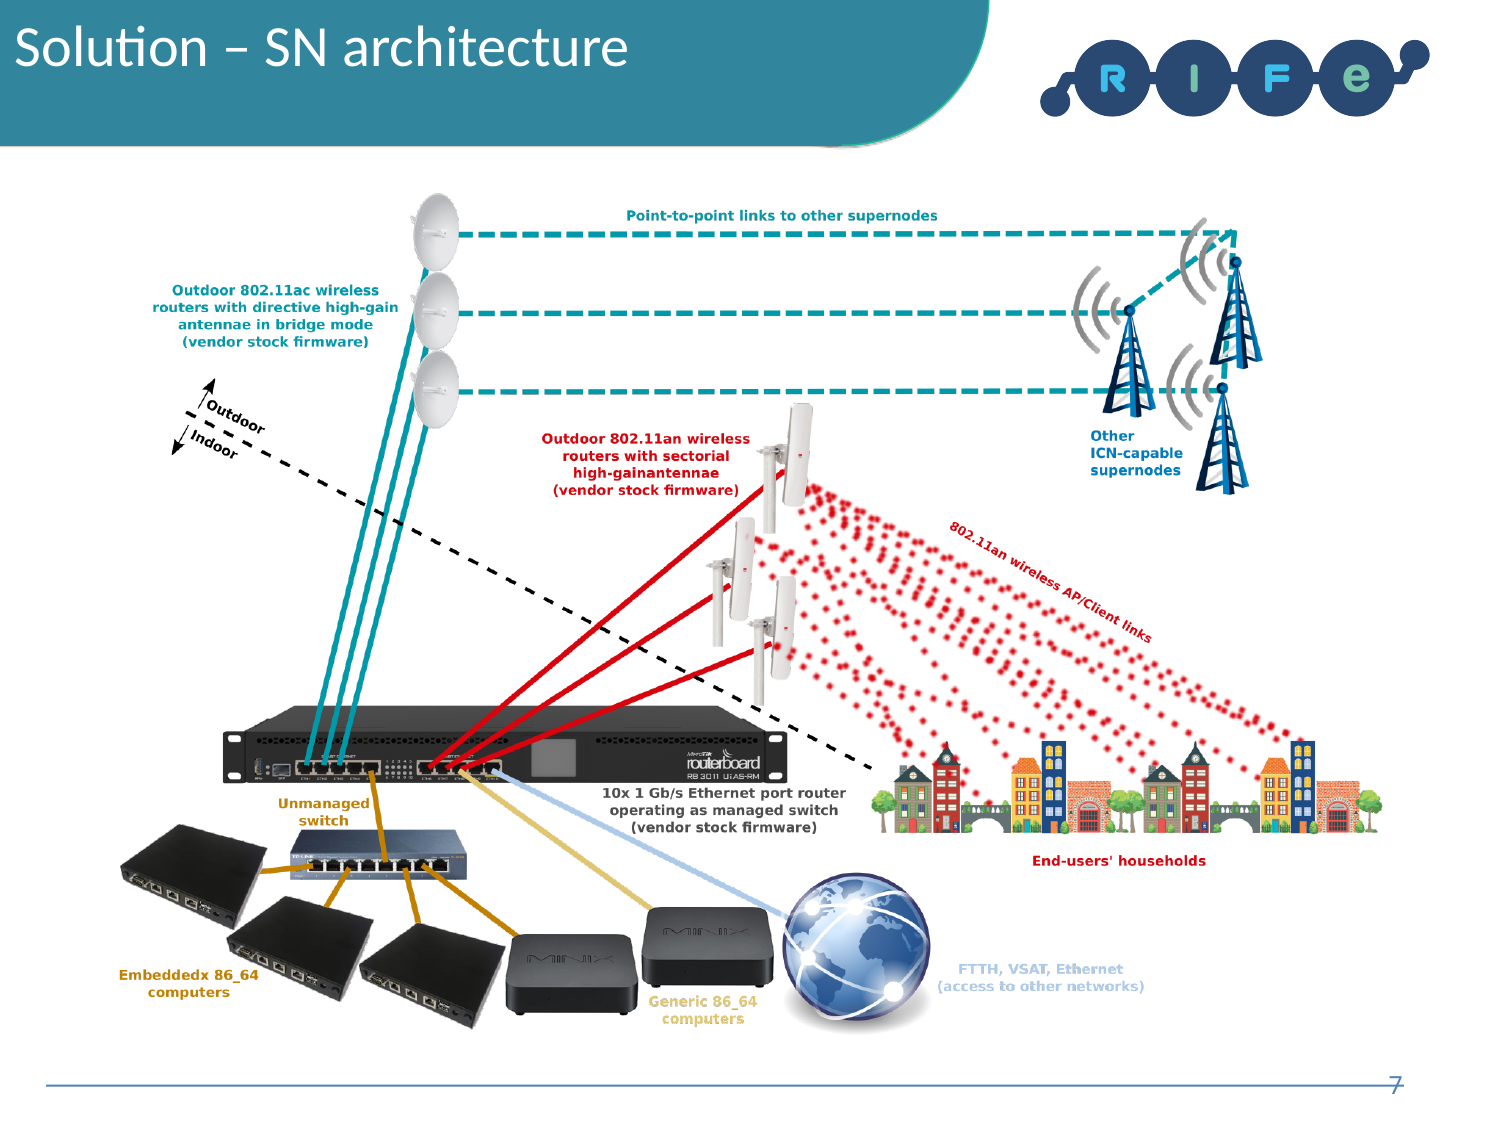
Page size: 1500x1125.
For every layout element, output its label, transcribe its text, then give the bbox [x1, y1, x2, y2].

picture [105, 0, 1500, 1066]
text_box Solution – SN architecture [0, 0, 1350, 139]
